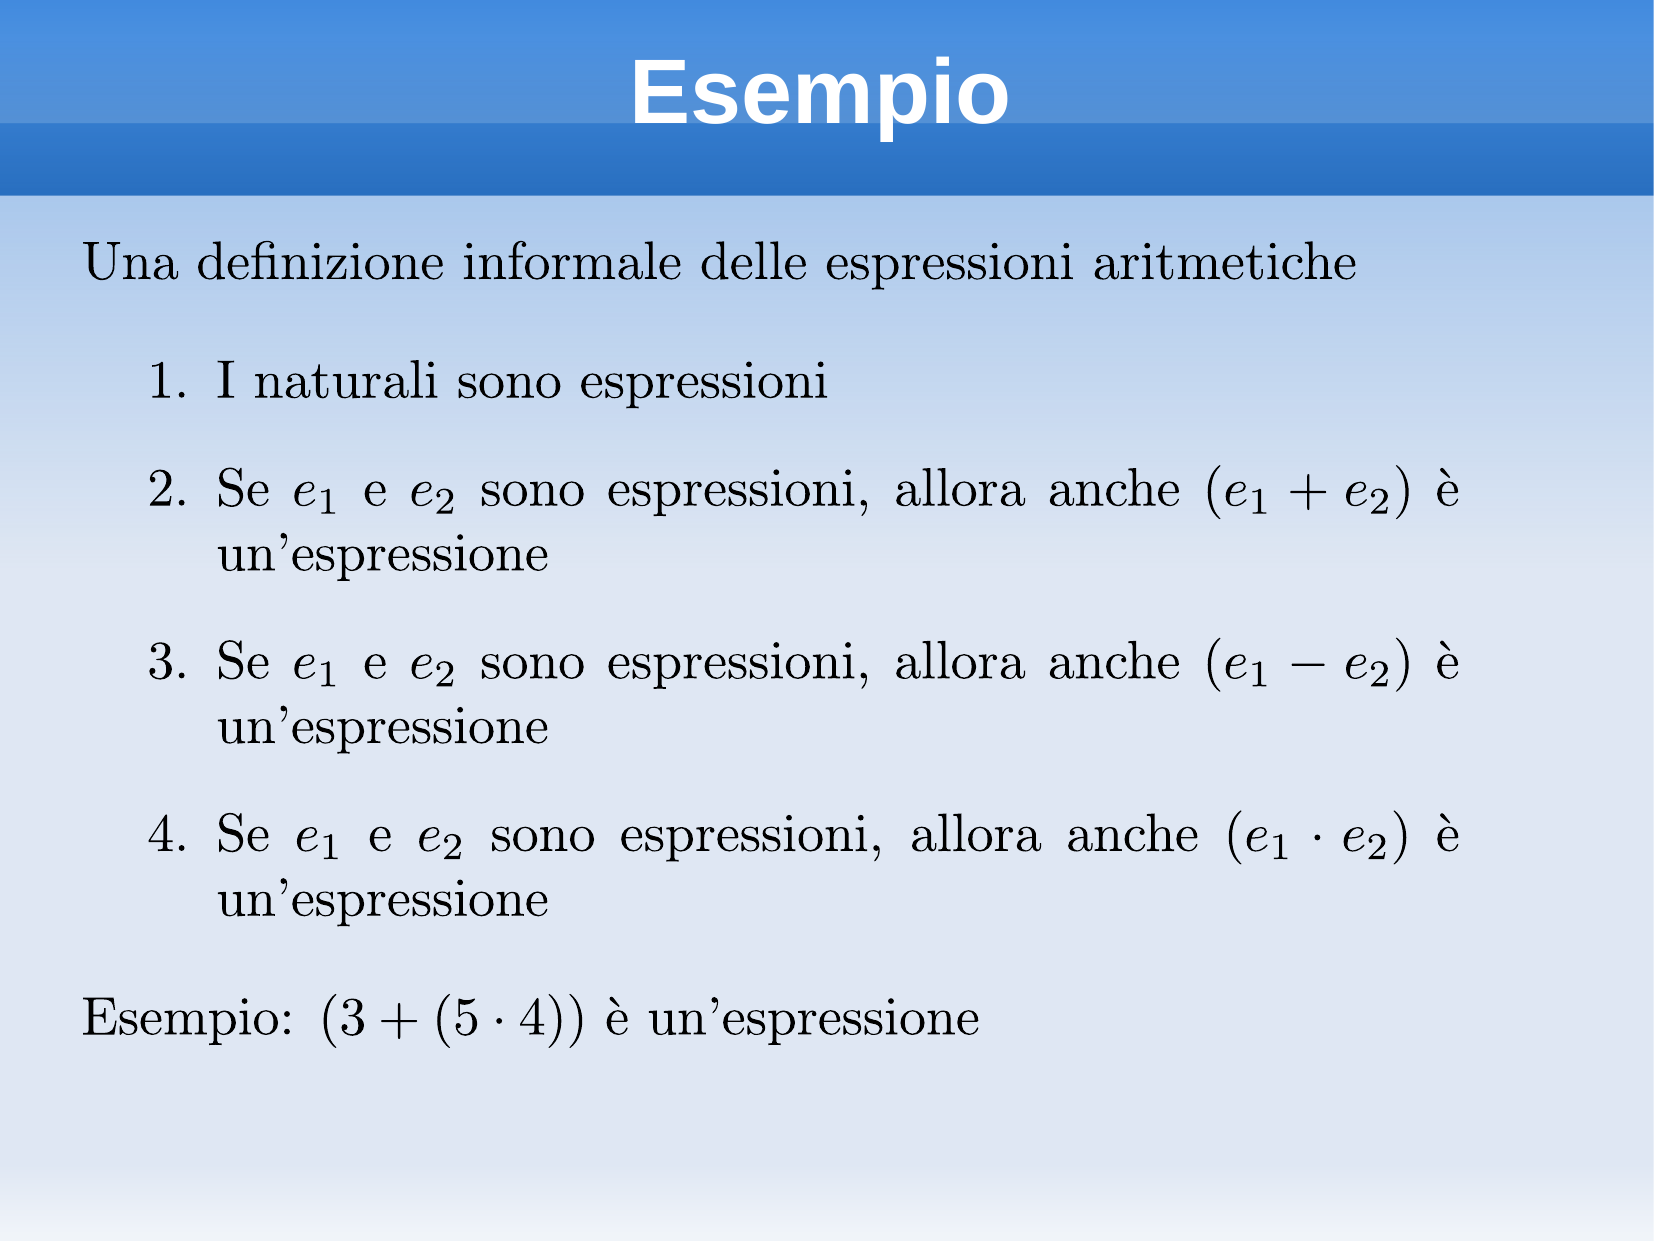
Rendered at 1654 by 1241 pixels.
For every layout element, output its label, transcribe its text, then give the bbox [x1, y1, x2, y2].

text_box [81, 240, 1462, 1048]
picture [0, 0, 1654, 1241]
title Esempio [76, 0, 1565, 196]
